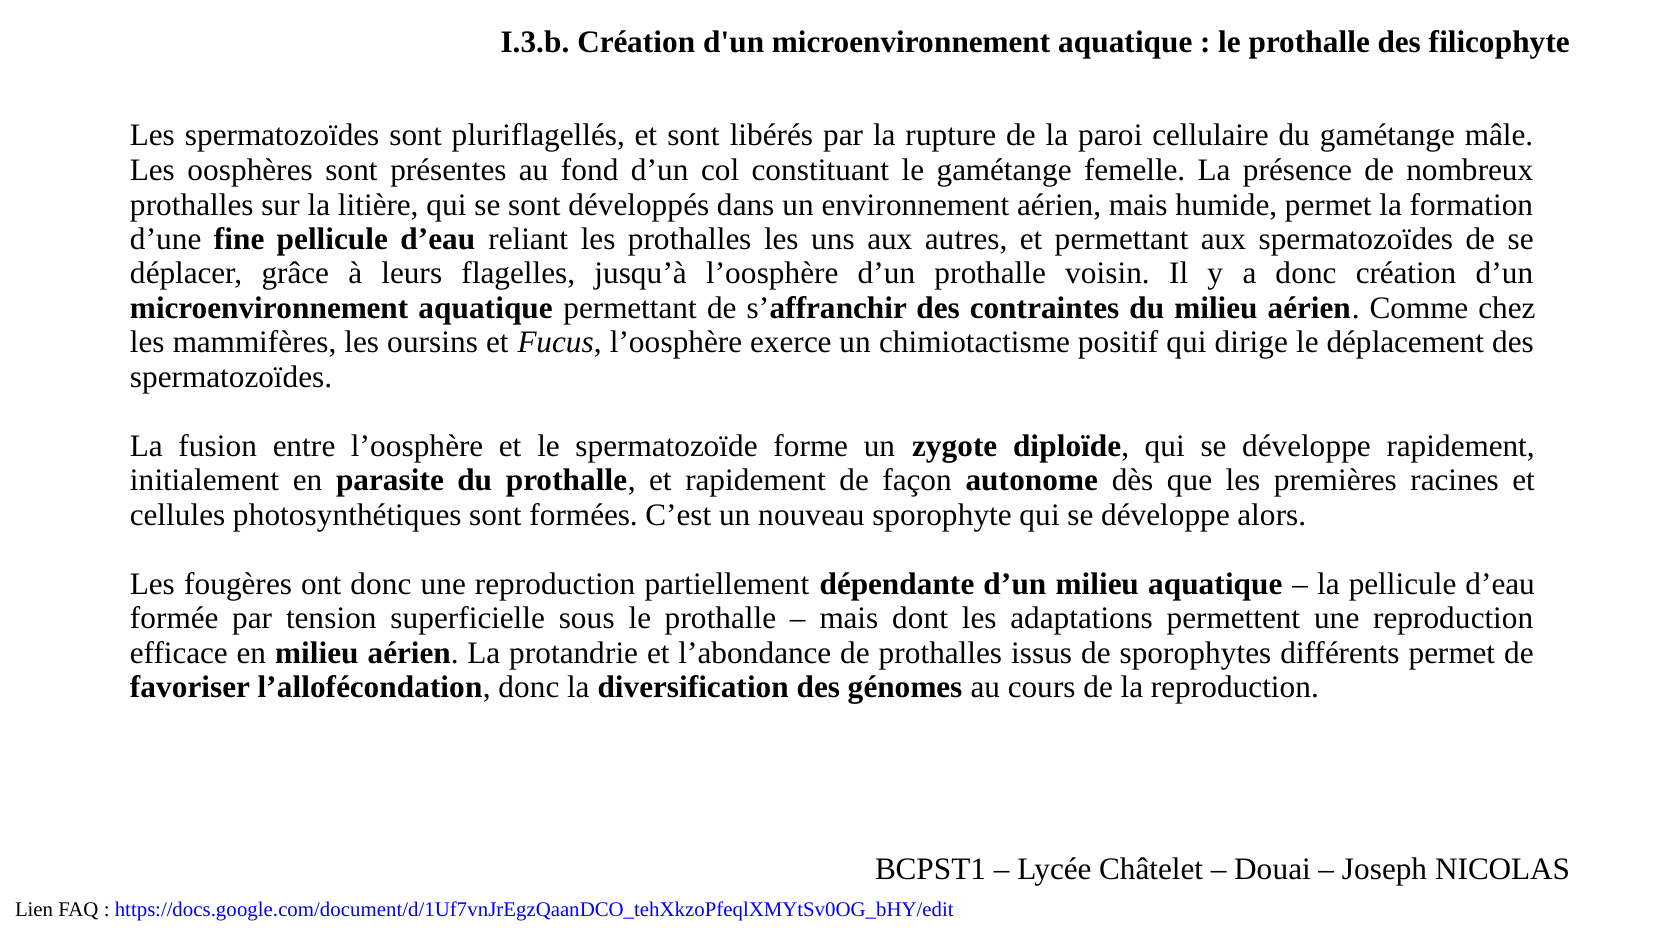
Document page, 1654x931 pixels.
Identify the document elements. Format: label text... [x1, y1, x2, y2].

text_box BCPST1 – Lycée Châtelet – Douai – Joseph NICOLAS [637, 832, 1571, 905]
text_box Les spermatozoïdes sont pluriflagellés, et sont libérés par la rupture de la paroi cellulaire du gamétange mâle. Les oosphères sont présentes au fond d’un col constituant le gamétange femelle. La présence de nombreux prothalles sur la litière, qui se sont développés dans un environnement aérien, mais humide, permet la formation d’une fine pellicule d’eau reliant les prothalles les uns aux autres, et permettant aux spermatozoïdes de se déplacer, grâce à leurs flagelles, jusqu’à l’oosphère d’un prothalle voisin. Il y a donc création d’un microenvironnement aquatique permettant de s’affranchir des contraintes du milieu aérien. Comme chez les mammifères, les oursins et Fucus, l’oosphère exerce un chimiotactisme positif qui dirige le déplacement des spermatozoïdes. La fusion entre l’oosphère et le spermatozoïde forme un zygote diploïde, qui se développe rapidement, initialement en parasite du prothalle, et rapidement de façon autonome dès que les premières racines et cellules photosynthétiques sont formées. C’est un nouveau sporophyte qui se développe alors. Les fougères ont donc une reproduction partiellement dépendante d’un milieu aquatique – la pellicule d’eau formée par tension superficielle sous le prothalle – mais dont les adaptations permettent une reproduction efficace en milieu aérien. La protandrie et l’abondance de prothalles issus de sporophytes différents permet de favoriser l’allofécondation, donc la diversification des génomes au cours de la reproduction. [129, 118, 1536, 705]
text_box I.3.b. Création d'un microenvironnement aquatique : le prothalle des filicophyte [165, 5, 1572, 78]
text_box Lien FAQ : https://docs.google.com/document/d/1Uf7vnJrEgzQaanDCO_tehXkzoPfeqlXMYtSv0OG_bHY/edit [0, 897, 993, 931]
